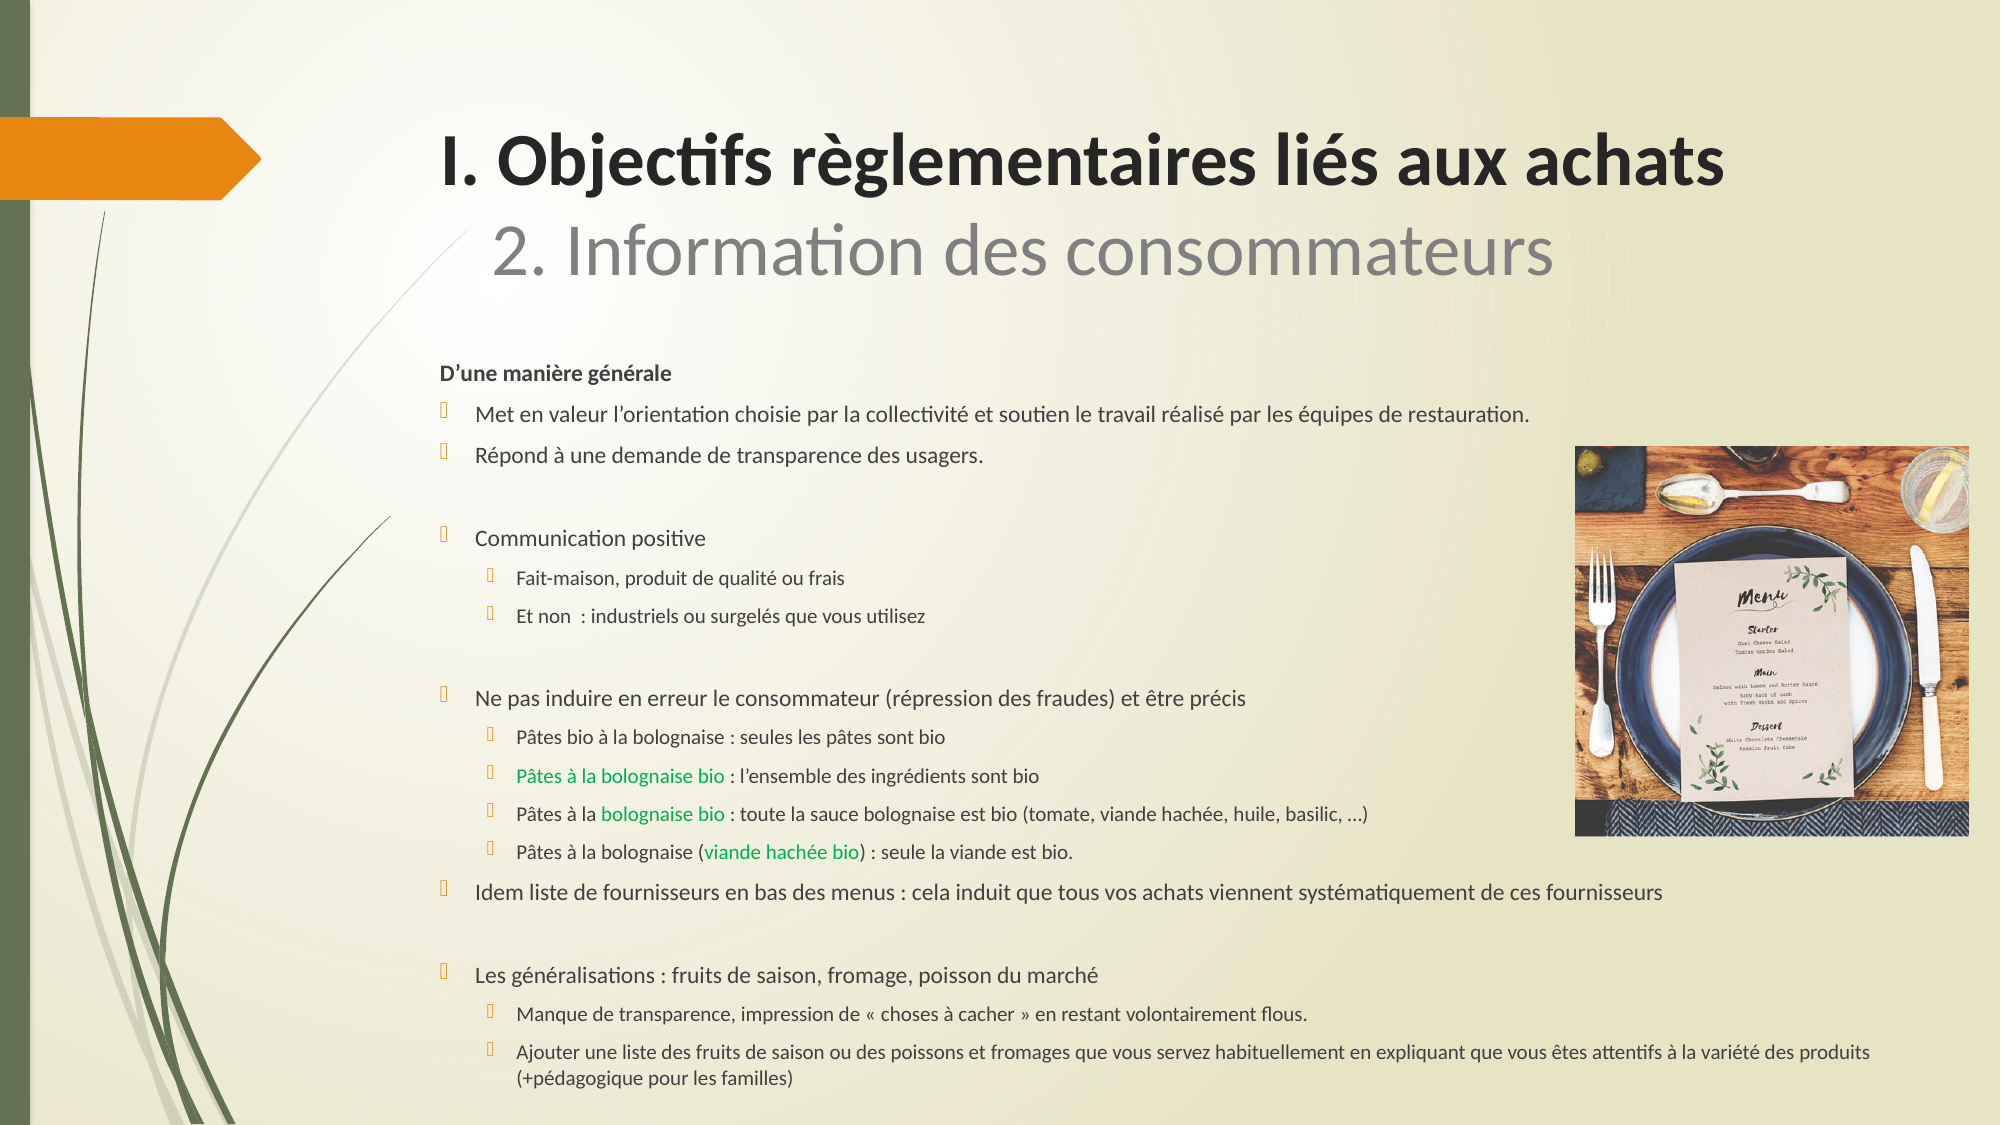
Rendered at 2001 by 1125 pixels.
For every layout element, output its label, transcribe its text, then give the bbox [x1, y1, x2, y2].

picture [1575, 446, 1969, 837]
title I. Objectifs règlementaires liés aux achats 2. Information des consommateurs [425, 102, 1888, 313]
list D’une manière générale Met en valeur l’orientation choisie par la collectivité et soutien le travail réalisé par les équipes de restauration. Répond à une demande de transparence des usagers. Communication positive Fait-maison, produit de qualité ou frais Et non : industriels ou surgelés que vous utilisez Ne pas induire en erreur le consommateur (répression des fraudes) et être précis Pâtes bio à la bolognaise : seules les pâtes sont bio Pâtes à la bolognaise bio : l’ensemble des ingrédients sont bio Pâtes à la bolognaise bio : toute la sauce bolognaise est bio (tomate, viande hachée, huile, basilic, …) Pâtes à la bolognaise (viande hachée bio) : seule la viande est bio. Idem liste de fournisseurs en bas des menus : cela induit que tous vos achats viennent systématiquement de ces fournisseurs Les généralisations : fruits de saison, fromage, poisson du marché Manque de transparence, impression de « choses à cacher » en restant volontairement flous. Ajouter une liste des fruits de saison ou des poissons et fromages que vous servez habituellement en expliquant que vous êtes attentifs à la variété des produits (+pédagogique pour les familles) [424, 350, 1888, 1099]
